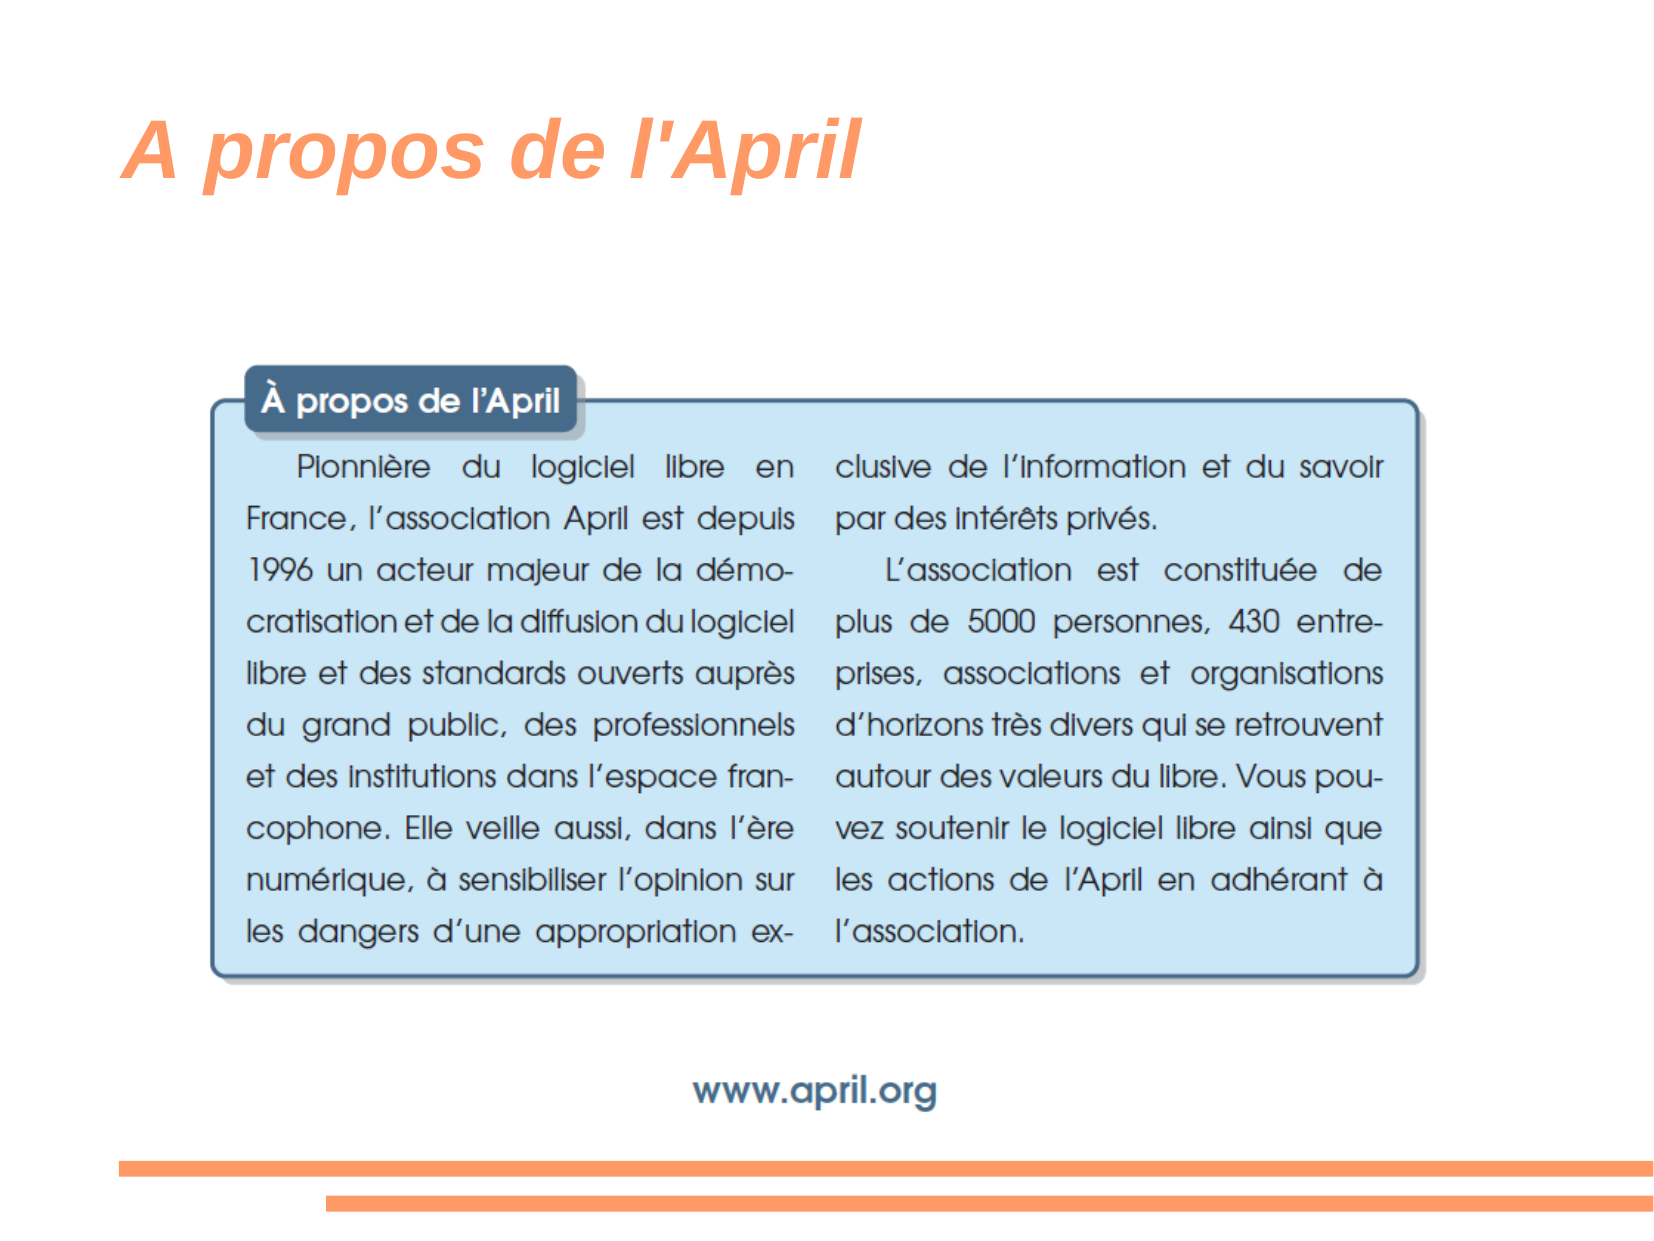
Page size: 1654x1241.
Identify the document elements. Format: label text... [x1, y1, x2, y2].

picture [206, 354, 1434, 1115]
title A propos de l'April [121, 46, 1534, 254]
